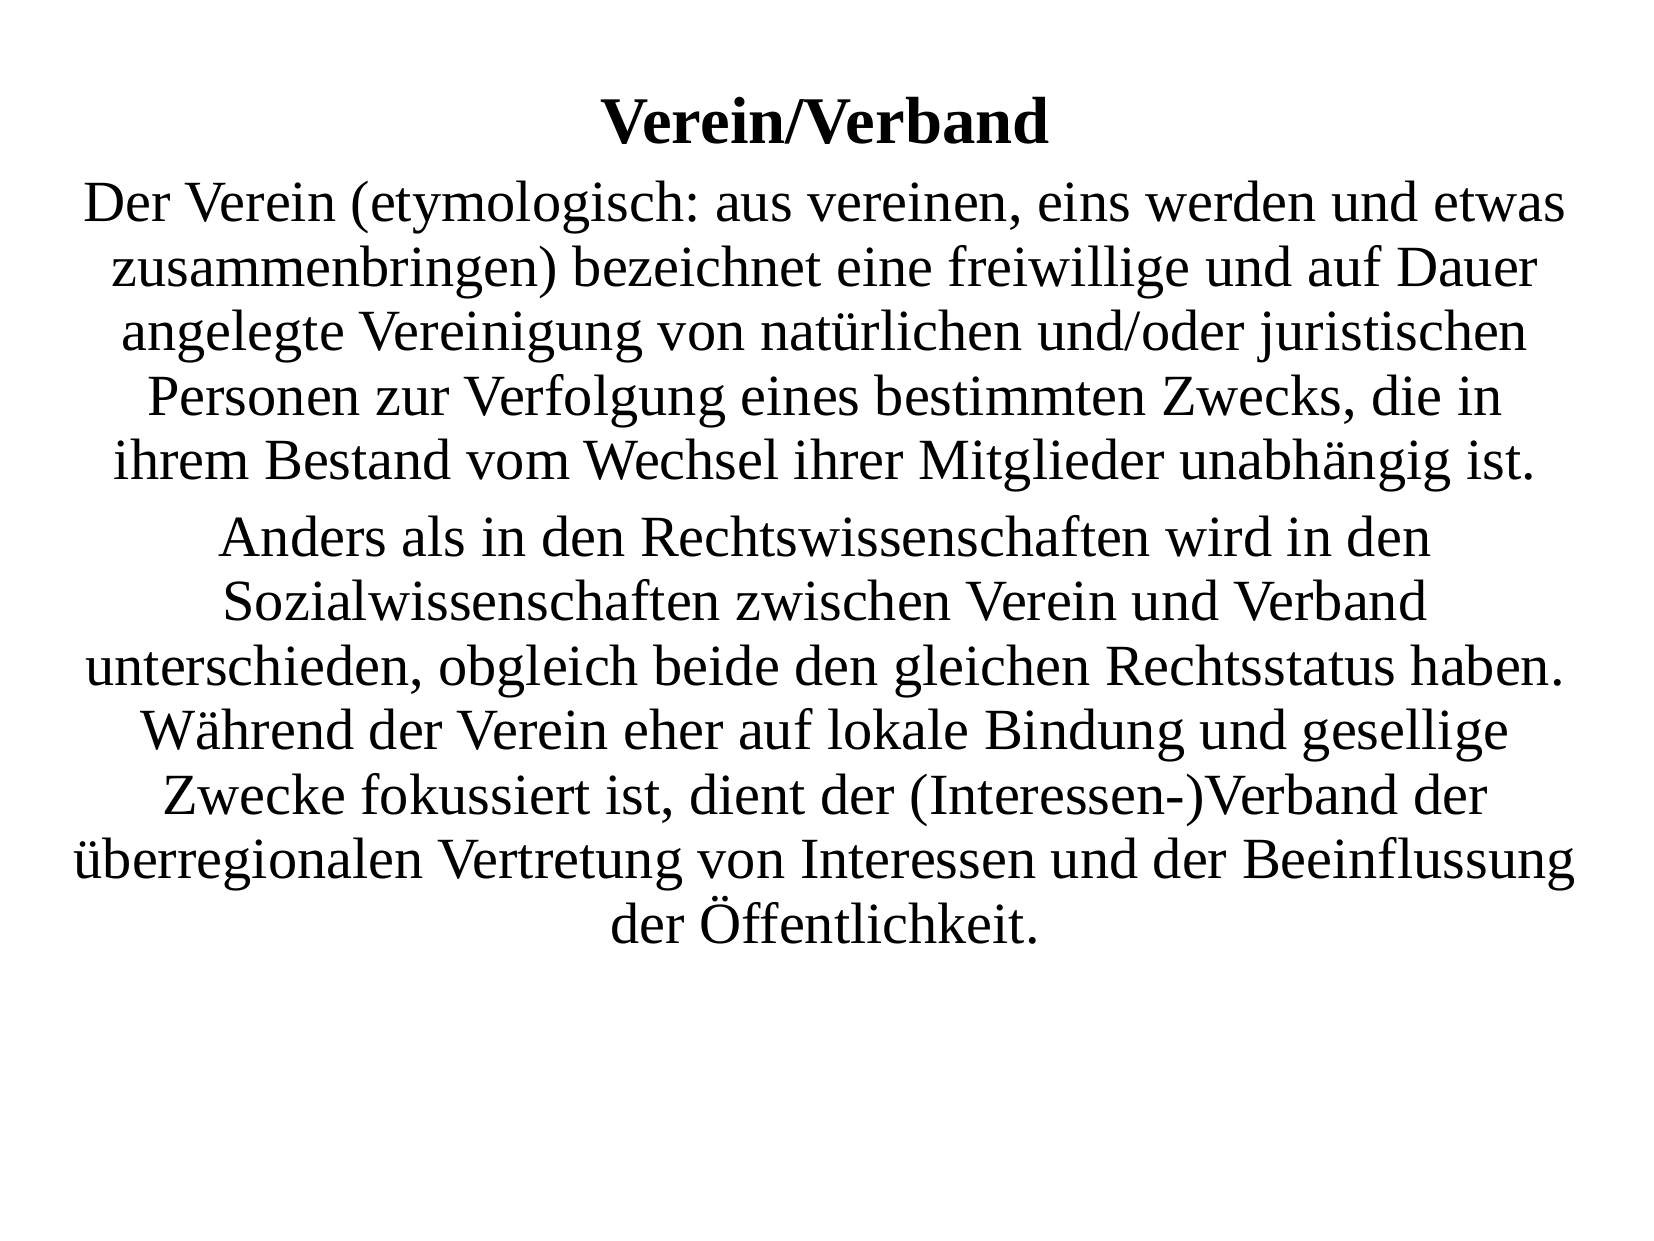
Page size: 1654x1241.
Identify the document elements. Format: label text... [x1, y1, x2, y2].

text_box Verein/Verband Der Verein (etymologisch: aus vereinen, eins werden und etwas zusammenbringen) bezeichnet eine freiwillige und auf Dauer angelegte Vereinigung von natürlichen und/oder juristischen Personen zur Verfolgung eines bestimmten Zwecks, die in ihrem Bestand vom Wechsel ihrer Mitglieder unabhängig ist. Anders als in den Rechtswissenschaften wird in den Sozialwissenschaften zwischen Verein und Verband unterschieden, obgleich beide den gleichen Rechtsstatus haben. Während der Verein eher auf lokale Bindung und gesellige Zwecke fokussiert ist, dient der (Interessen-)Verband der überregionalen Vertretung von Interessen und der Beeinflussung der Öffentlichkeit. [59, 76, 1595, 964]
